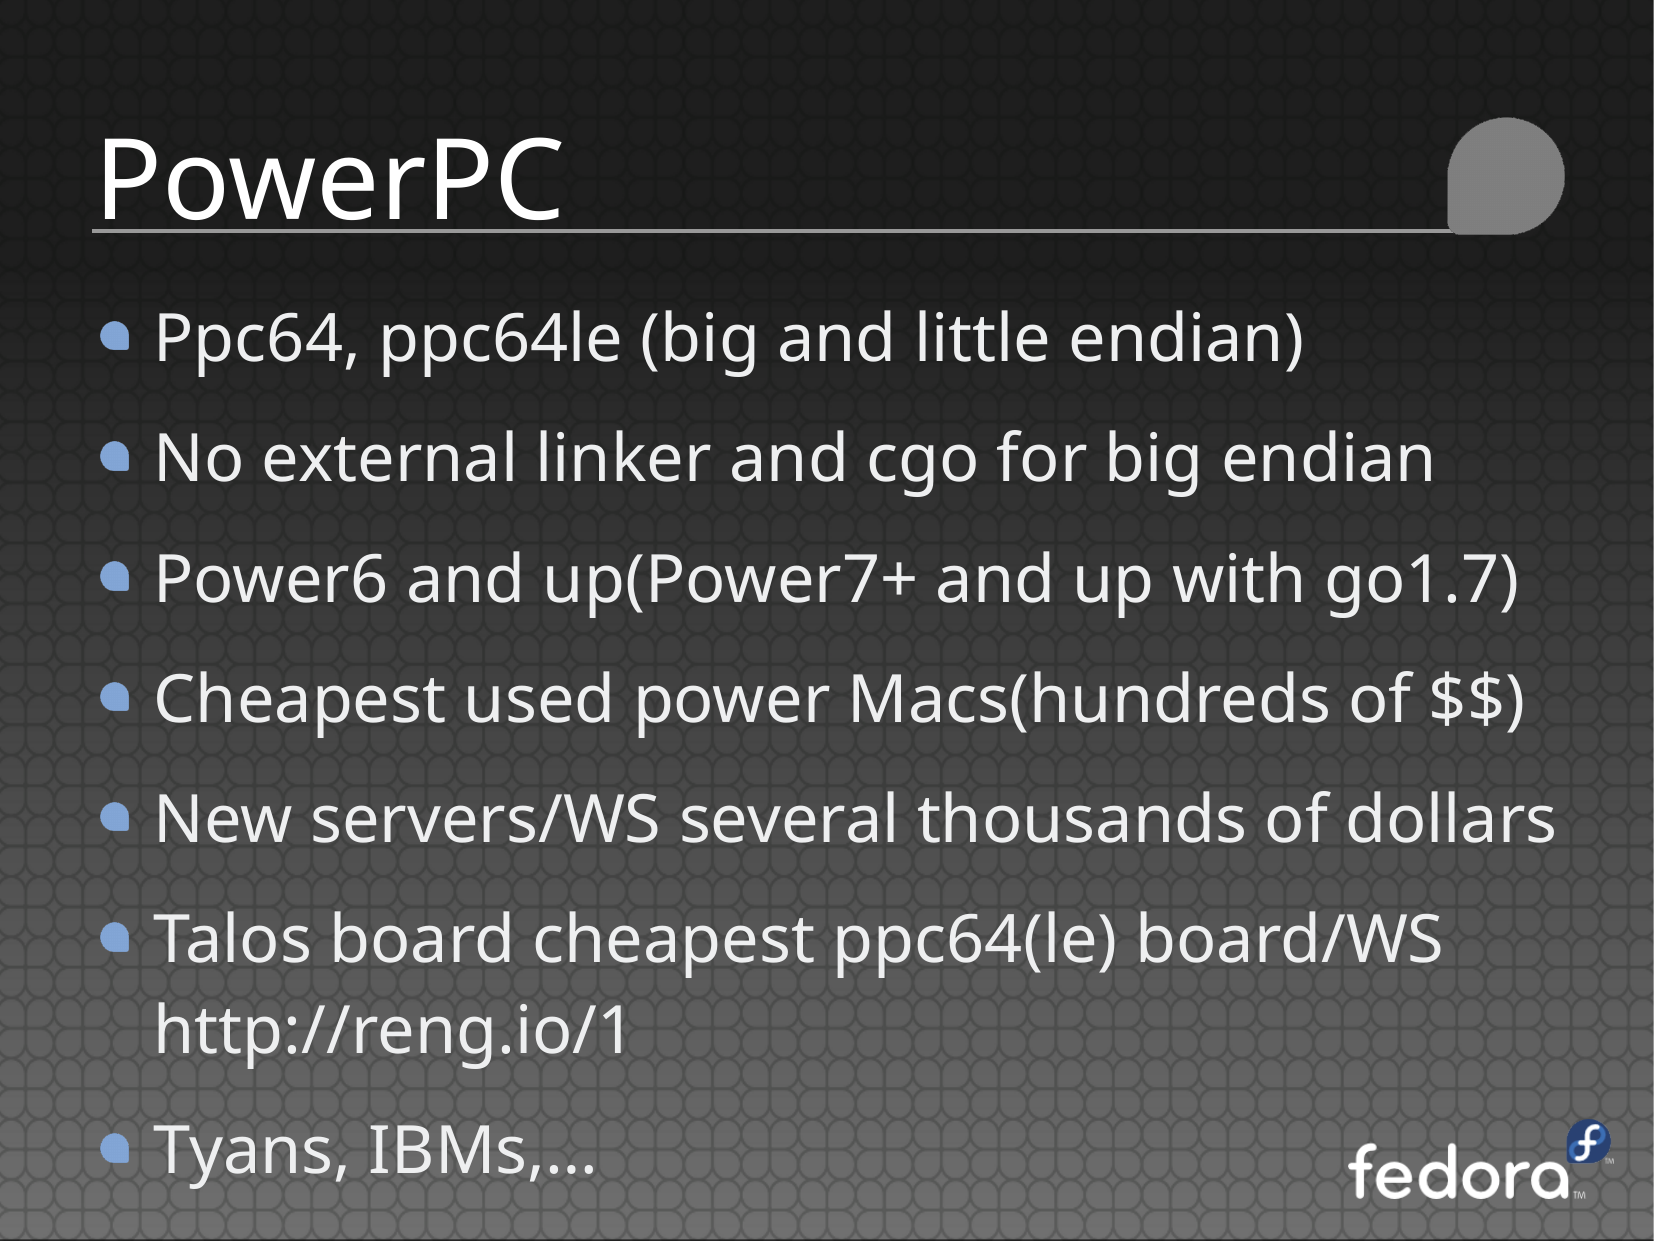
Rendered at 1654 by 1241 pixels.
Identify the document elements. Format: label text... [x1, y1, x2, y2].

list Ppc64, ppc64le (big and little endian) No external linker and cgo for big endian Power6 and up(Power7+ and up with go1.7) Cheapest used power Macs(hundreds of $$) New servers/WS several thousands of dollars Talos board cheapest ppc64(le) board/WS http://reng.io/1 Tyans, IBMs,… Supported by Fedora [82, 290, 1571, 1227]
title PowerPC [94, 100, 1426, 251]
picture [0, 0, 1654, 1241]
